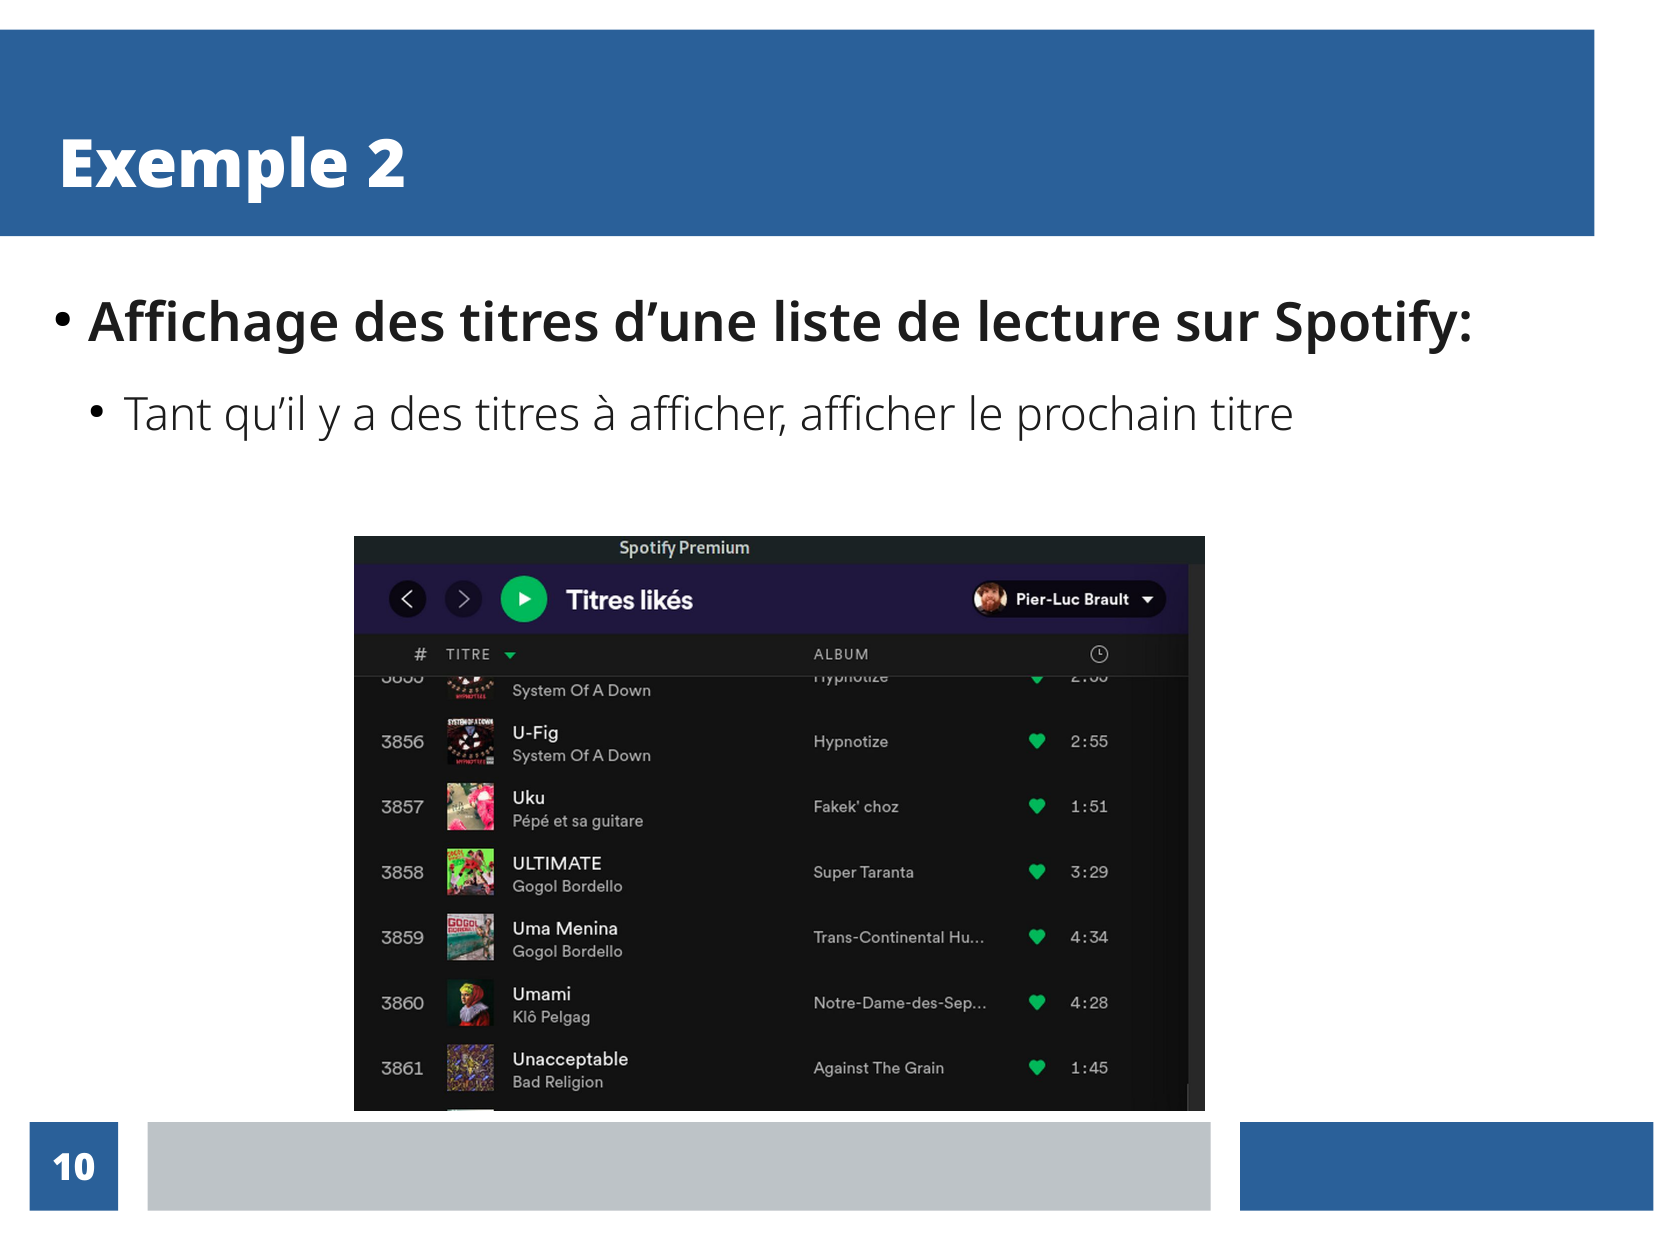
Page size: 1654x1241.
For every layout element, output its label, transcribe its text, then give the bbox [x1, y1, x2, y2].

list Affichage des titres d’une liste de lecture sur Spotify: Tant qu’il y a des titres à afficher, afficher le prochain titre [53, 283, 1560, 514]
title Exemple 2 [59, 59, 1595, 207]
picture [354, 536, 1205, 1111]
